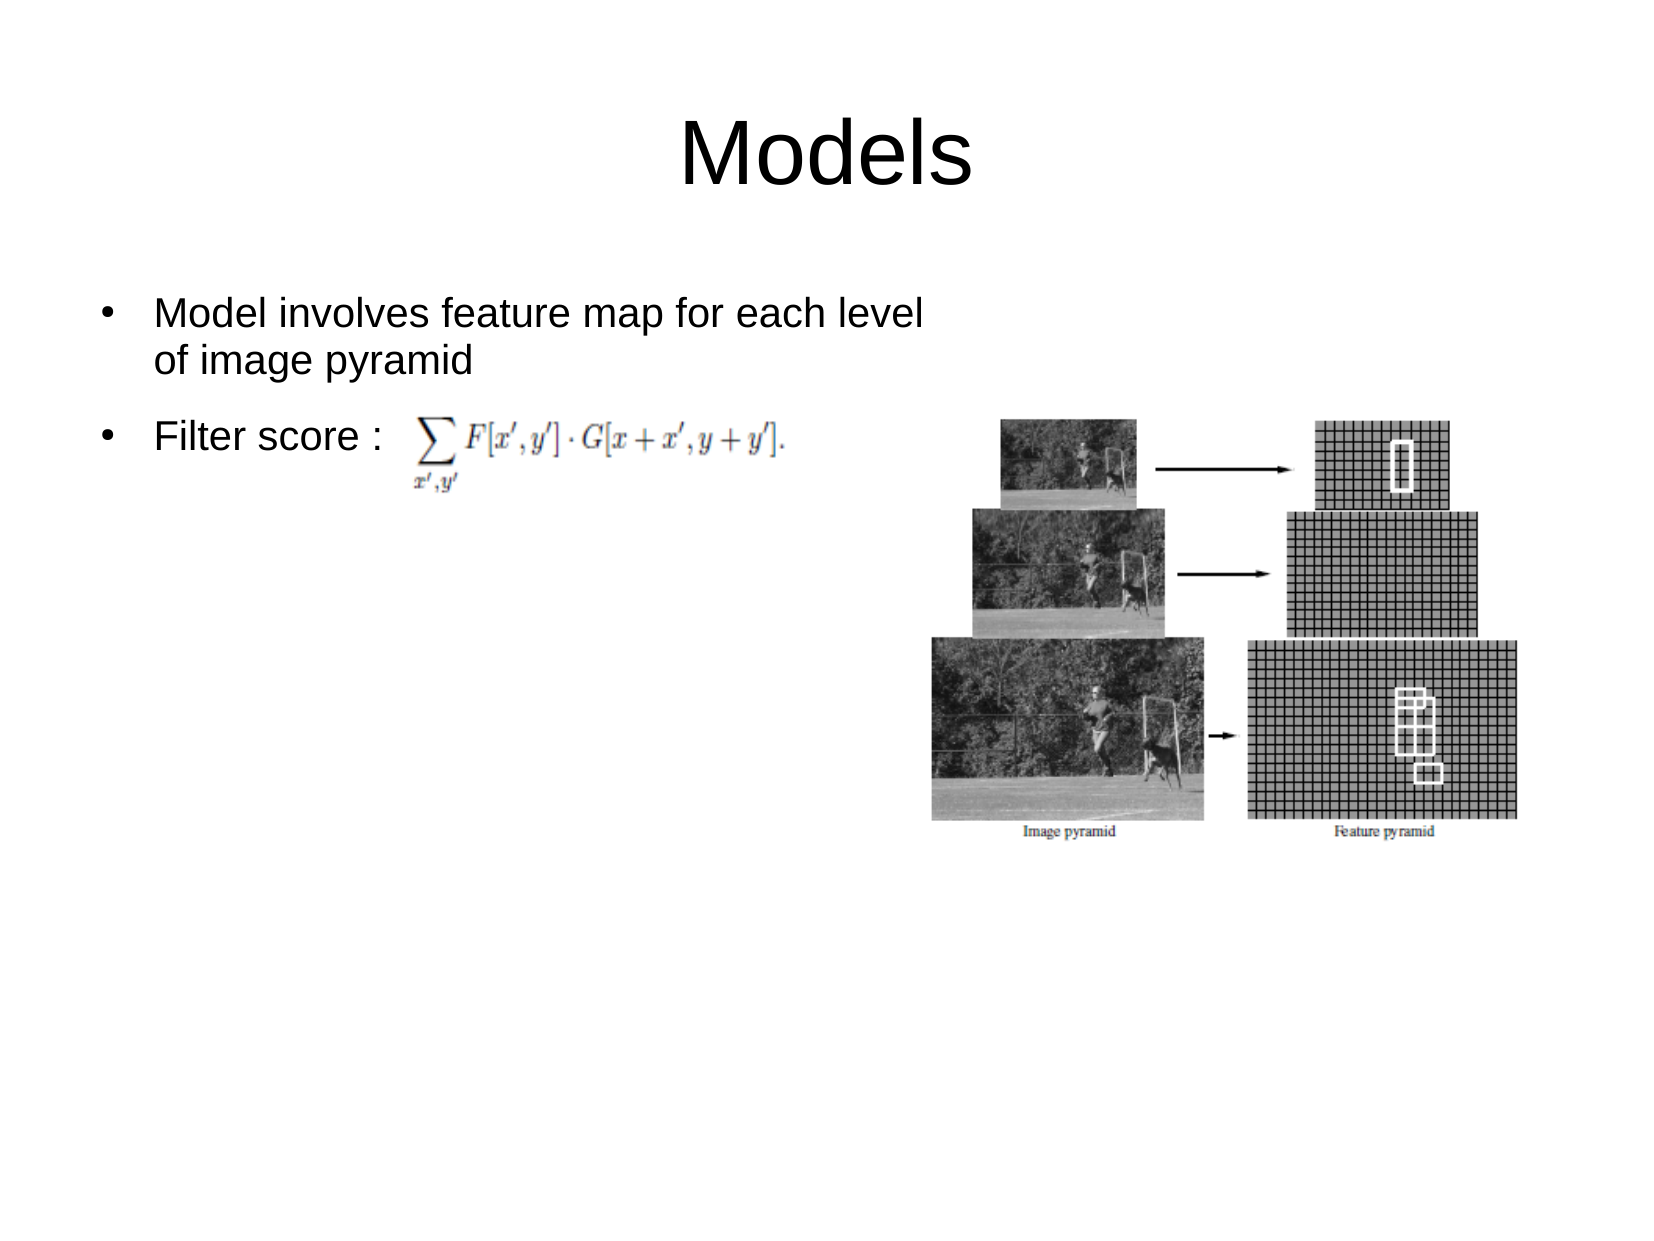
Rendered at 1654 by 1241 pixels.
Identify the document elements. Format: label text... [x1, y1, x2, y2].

title Models [82, 49, 1571, 257]
list Model involves feature map for each level of image pyramid Filter score : [82, 290, 945, 1109]
picture [402, 398, 798, 502]
picture [896, 385, 1536, 857]
